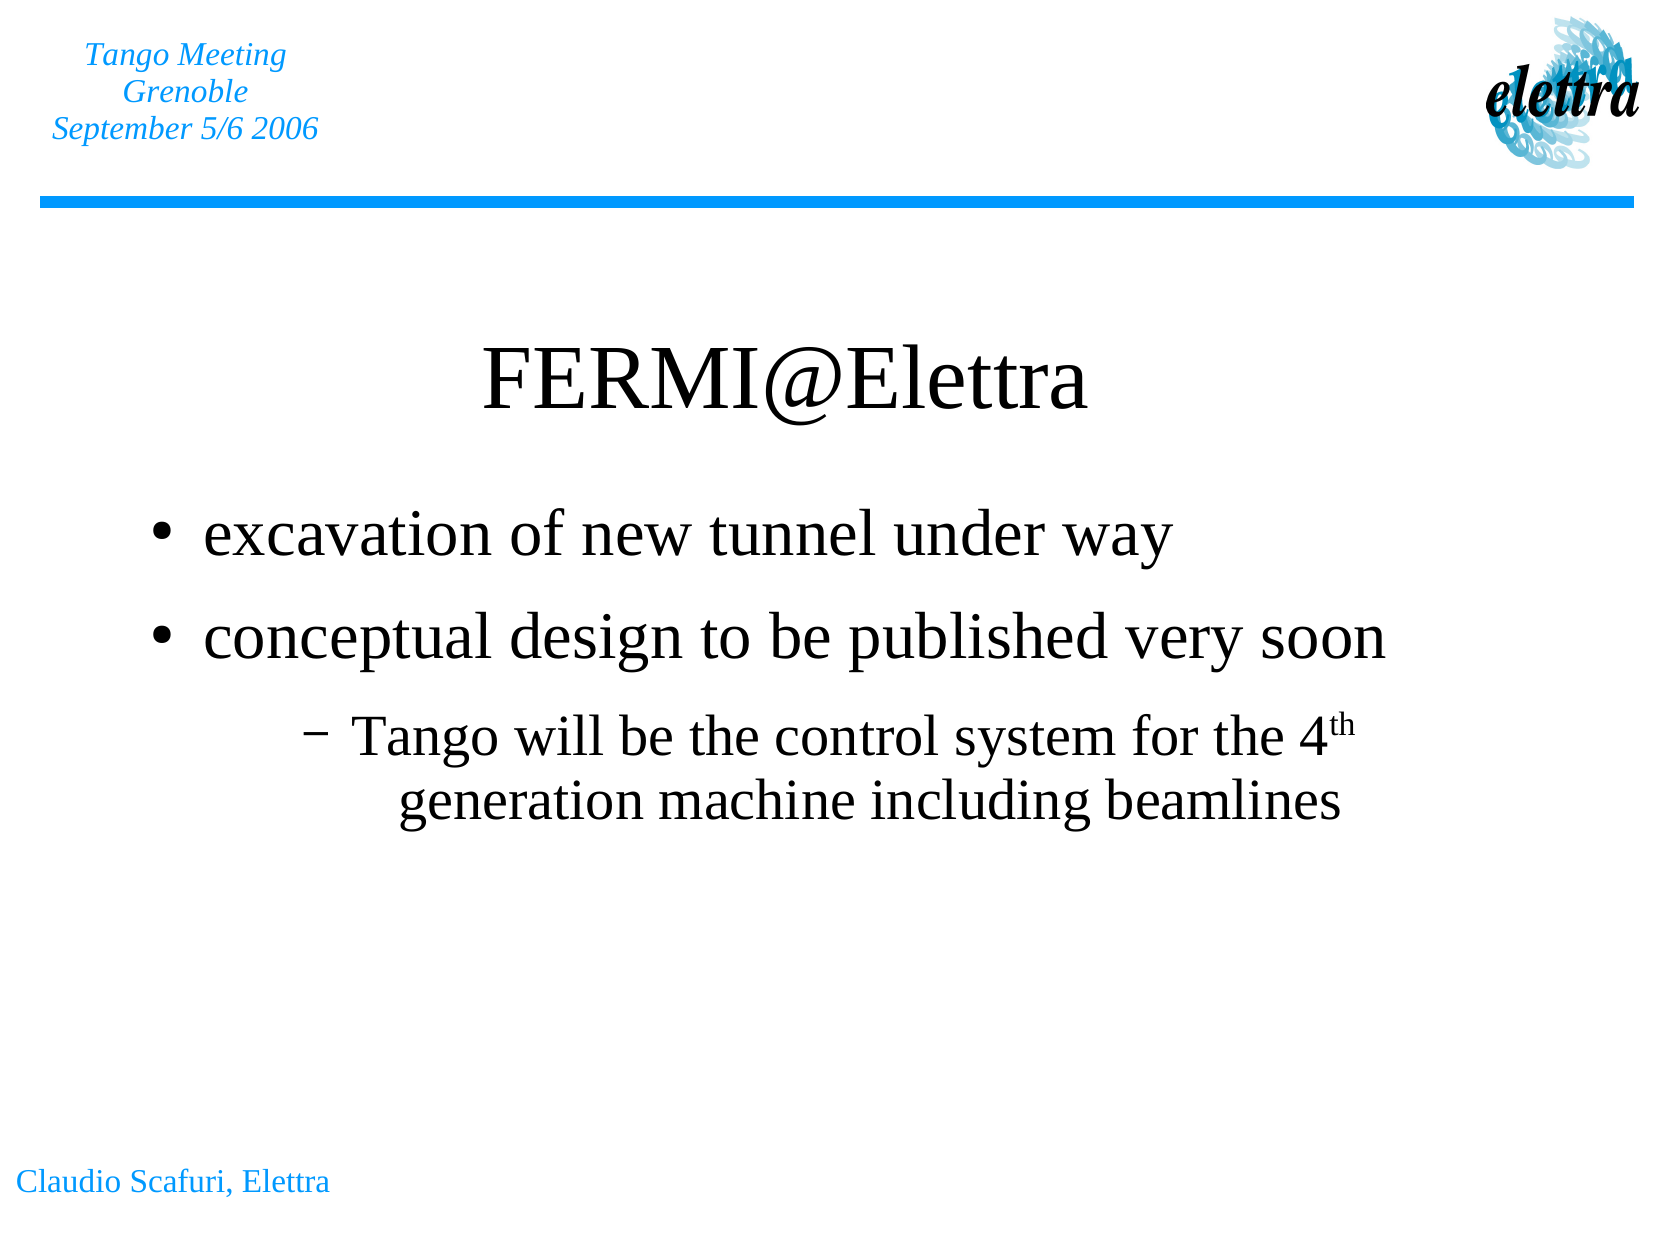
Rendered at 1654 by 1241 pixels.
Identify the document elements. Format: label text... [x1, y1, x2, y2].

list excavation of new tunnel under way conceptual design to be published very soon Tango will be the control system for the 4th generation machine including beamlines [114, 495, 1527, 954]
picture [1486, 16, 1639, 169]
title FERMI@Elettra [79, 273, 1492, 481]
